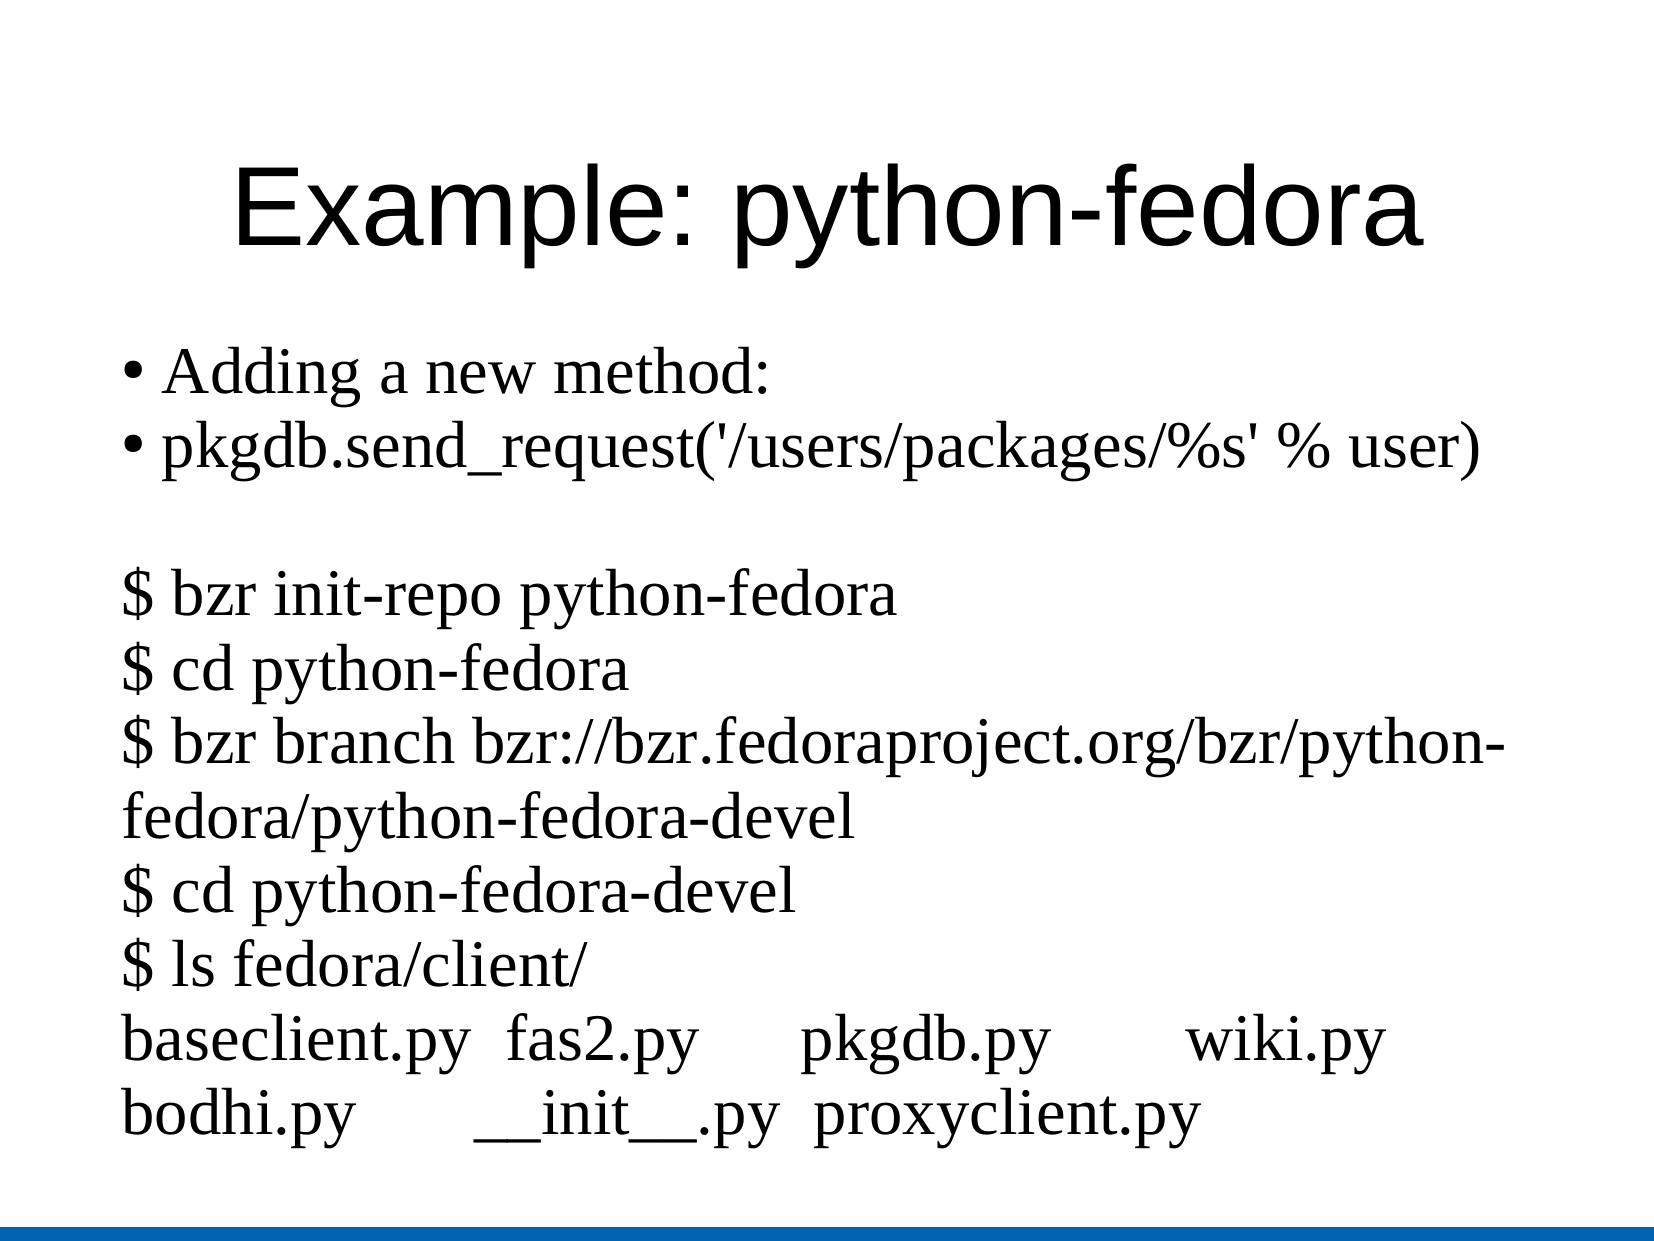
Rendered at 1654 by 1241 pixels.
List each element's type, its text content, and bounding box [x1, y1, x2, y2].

subtitle Adding a new method: pkgdb.send_request('/users/packages/%s' % user) $ bzr init-repo python-fedora $ cd python-fedora $ bzr branch bzr://bzr.fedoraproject.org/bzr/python-fedora/python-fedora-devel $ cd python-fedora-devel $ ls fedora/client/ baseclient.py fas2.py pkgdb.py wiki.py bodhi.py __init__.py proxyclient.py [121, 297, 1533, 1186]
title Example: python-fedora [121, 102, 1533, 297]
